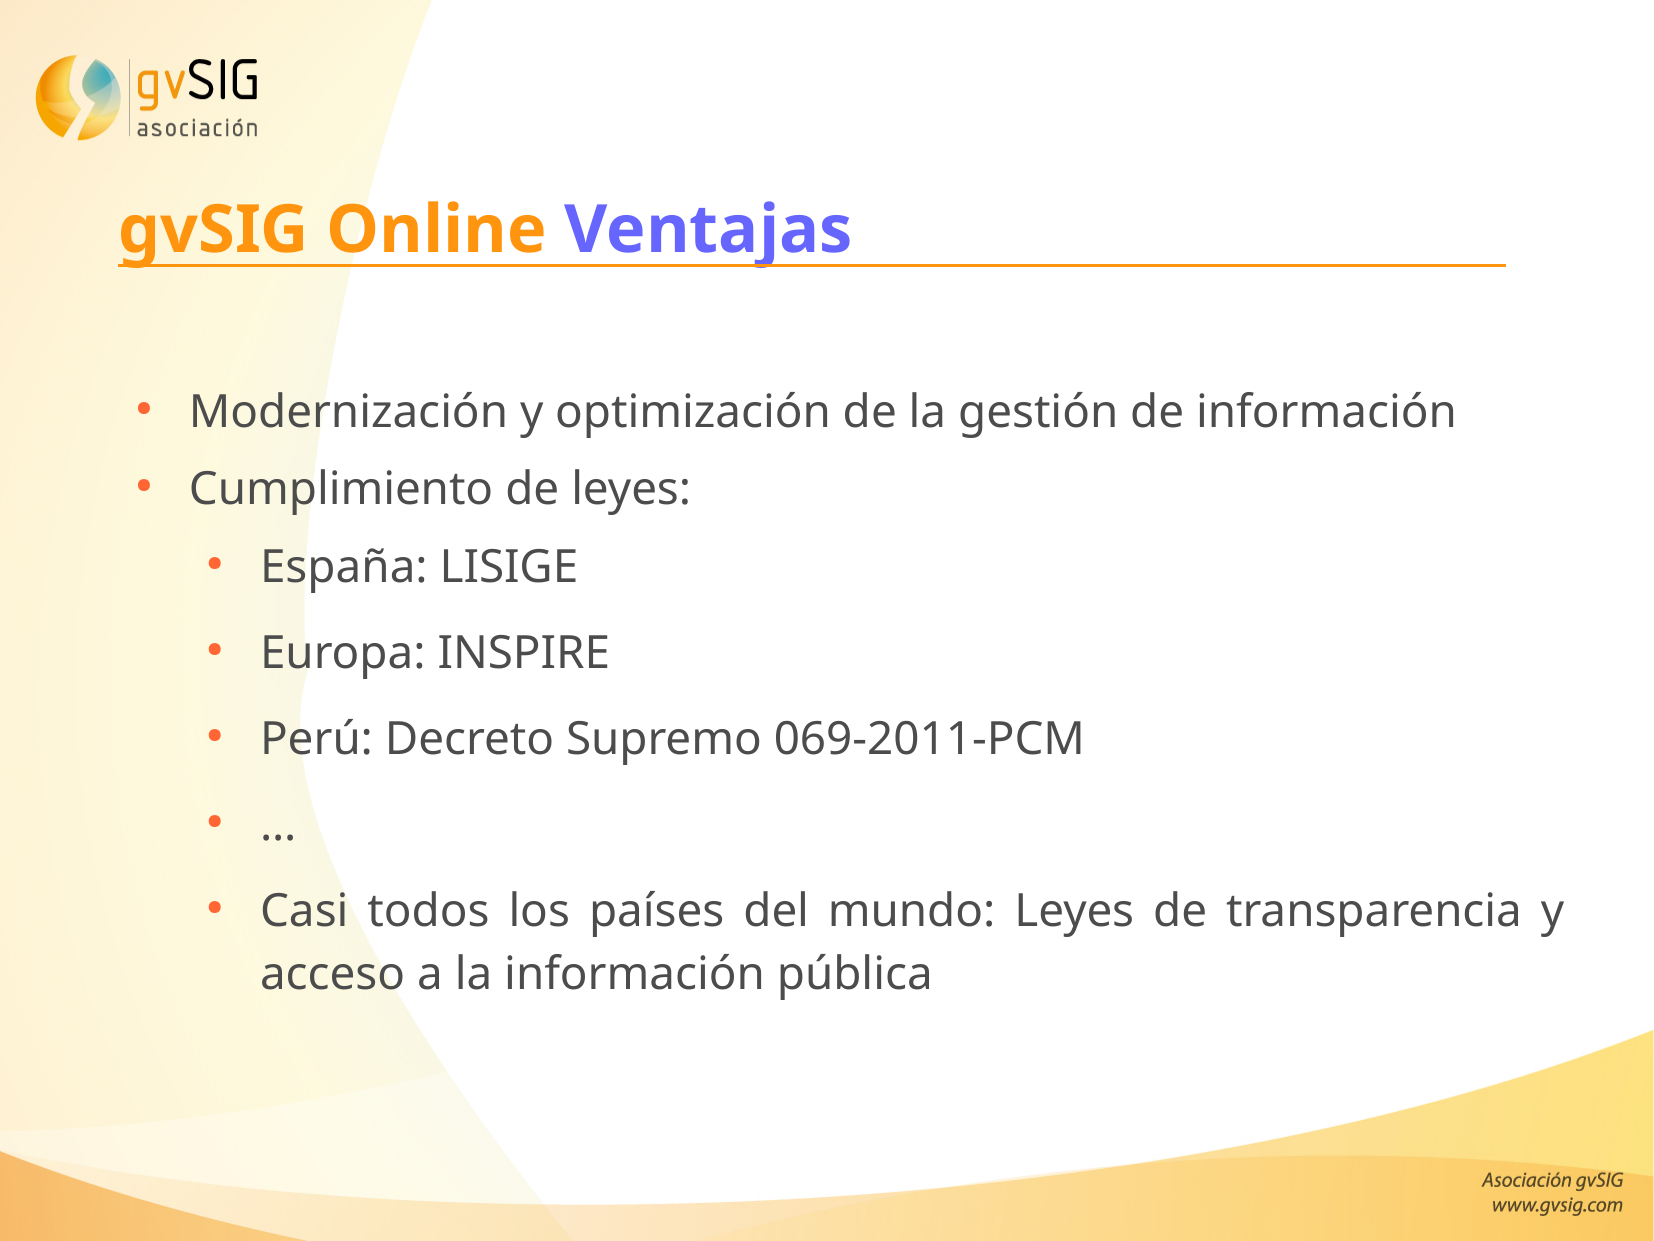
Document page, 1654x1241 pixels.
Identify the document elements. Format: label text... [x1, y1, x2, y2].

list Modernización y optimización de la gestión de información Cumplimiento de leyes: España: LISIGE Europa: INSPIRE Perú: Decreto Supremo 069-2011-PCM … Casi todos los países del mundo: Leyes de transparencia y acceso a la información pública [118, 301, 1565, 999]
picture [0, 0, 1654, 1241]
title gvSIG Online Ventajas [118, 177, 1607, 276]
